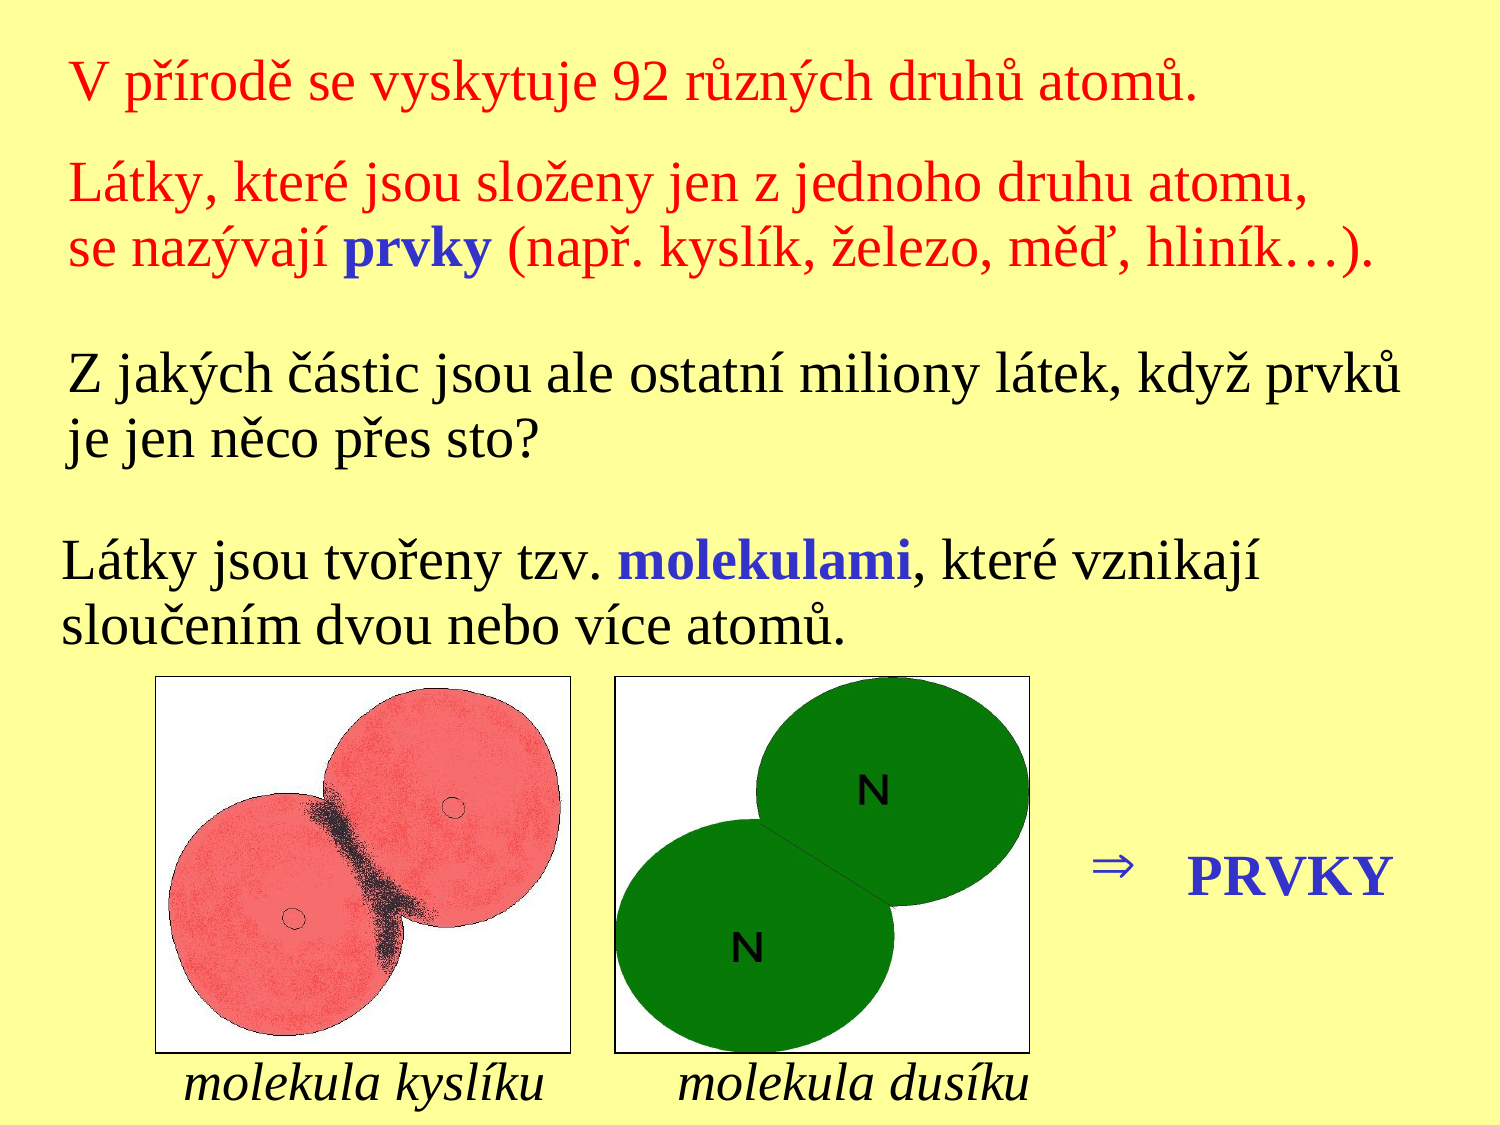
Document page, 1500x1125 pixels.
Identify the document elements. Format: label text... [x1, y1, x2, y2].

text_box V přírodě se vyskytuje 92 různých druhů atomů. [53, 40, 1248, 121]
picture [156, 677, 570, 1053]
text_box molekula dusíku [662, 1044, 1047, 1121]
text_box molekula kyslíku [168, 1054, 562, 1121]
text_box PRVKY [1173, 835, 1410, 916]
text_box  [1074, 834, 1152, 904]
picture [615, 677, 1029, 1053]
text_box Z jakých částic jsou ale ostatní miliony látek, když prvků je jen něco přes sto? [53, 332, 1418, 478]
text_box Látky, které jsou složeny jen z jednoho druhu atomu, se nazývají prvky (např. kyslík, železo, měď, hliník…). [53, 142, 1500, 287]
text_box Látky jsou tvořeny tzv. molekulami, které vznikají sloučením dvou nebo více atomů. [47, 520, 1276, 665]
